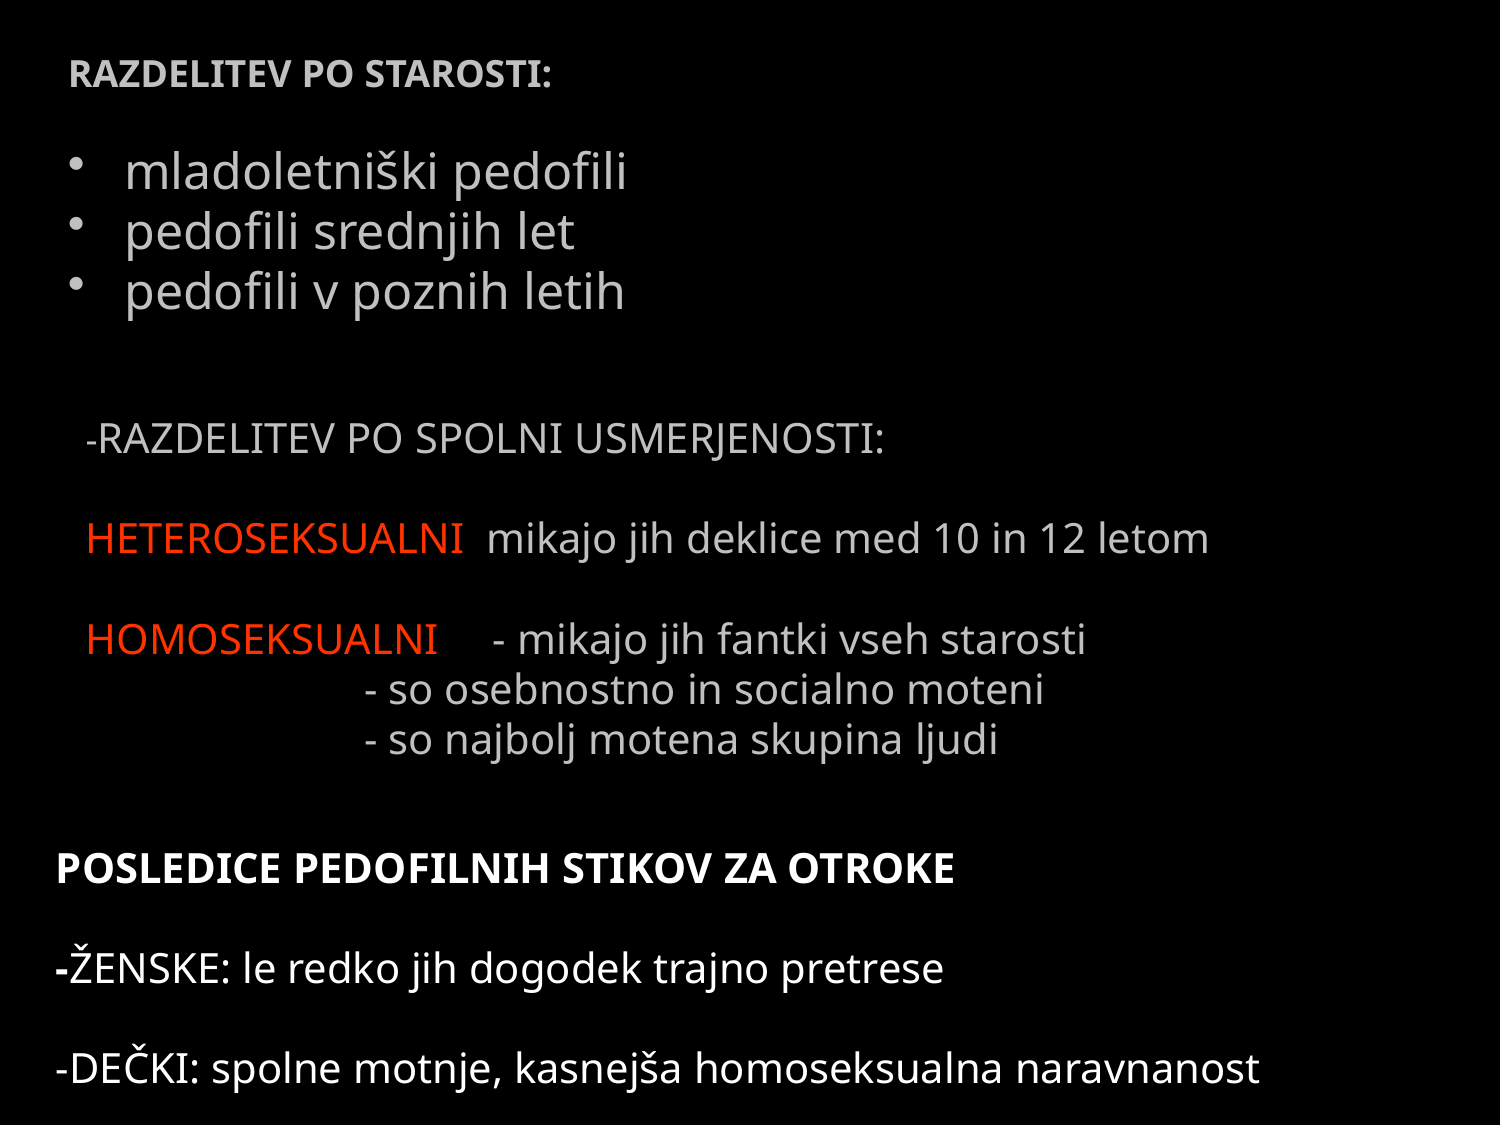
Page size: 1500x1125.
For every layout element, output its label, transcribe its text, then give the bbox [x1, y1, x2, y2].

text_box POSLEDICE PEDOFILNIH STIKOV ZA OTROKE -ŽENSKE: le redko jih dogodek trajno pretrese -DEČKI: spolne motnje, kasnejša homoseksualna naravnanost [41, 834, 1500, 1100]
text_box -RAZDELITEV PO SPOLNI USMERJENOSTI: HETEROSEKSUALNI mikajo jih deklice med 10 in 12 letom HOMOSEKSUALNI - mikajo jih fantki vseh starosti - so osebnostno in socialno moteni - so najbolj motena skupina ljudi [70, 404, 1226, 770]
text_box RAZDELITEV PO STAROSTI: mladoletniški pedofili pedofili srednjih let pedofili v poznih letih [53, 42, 715, 328]
